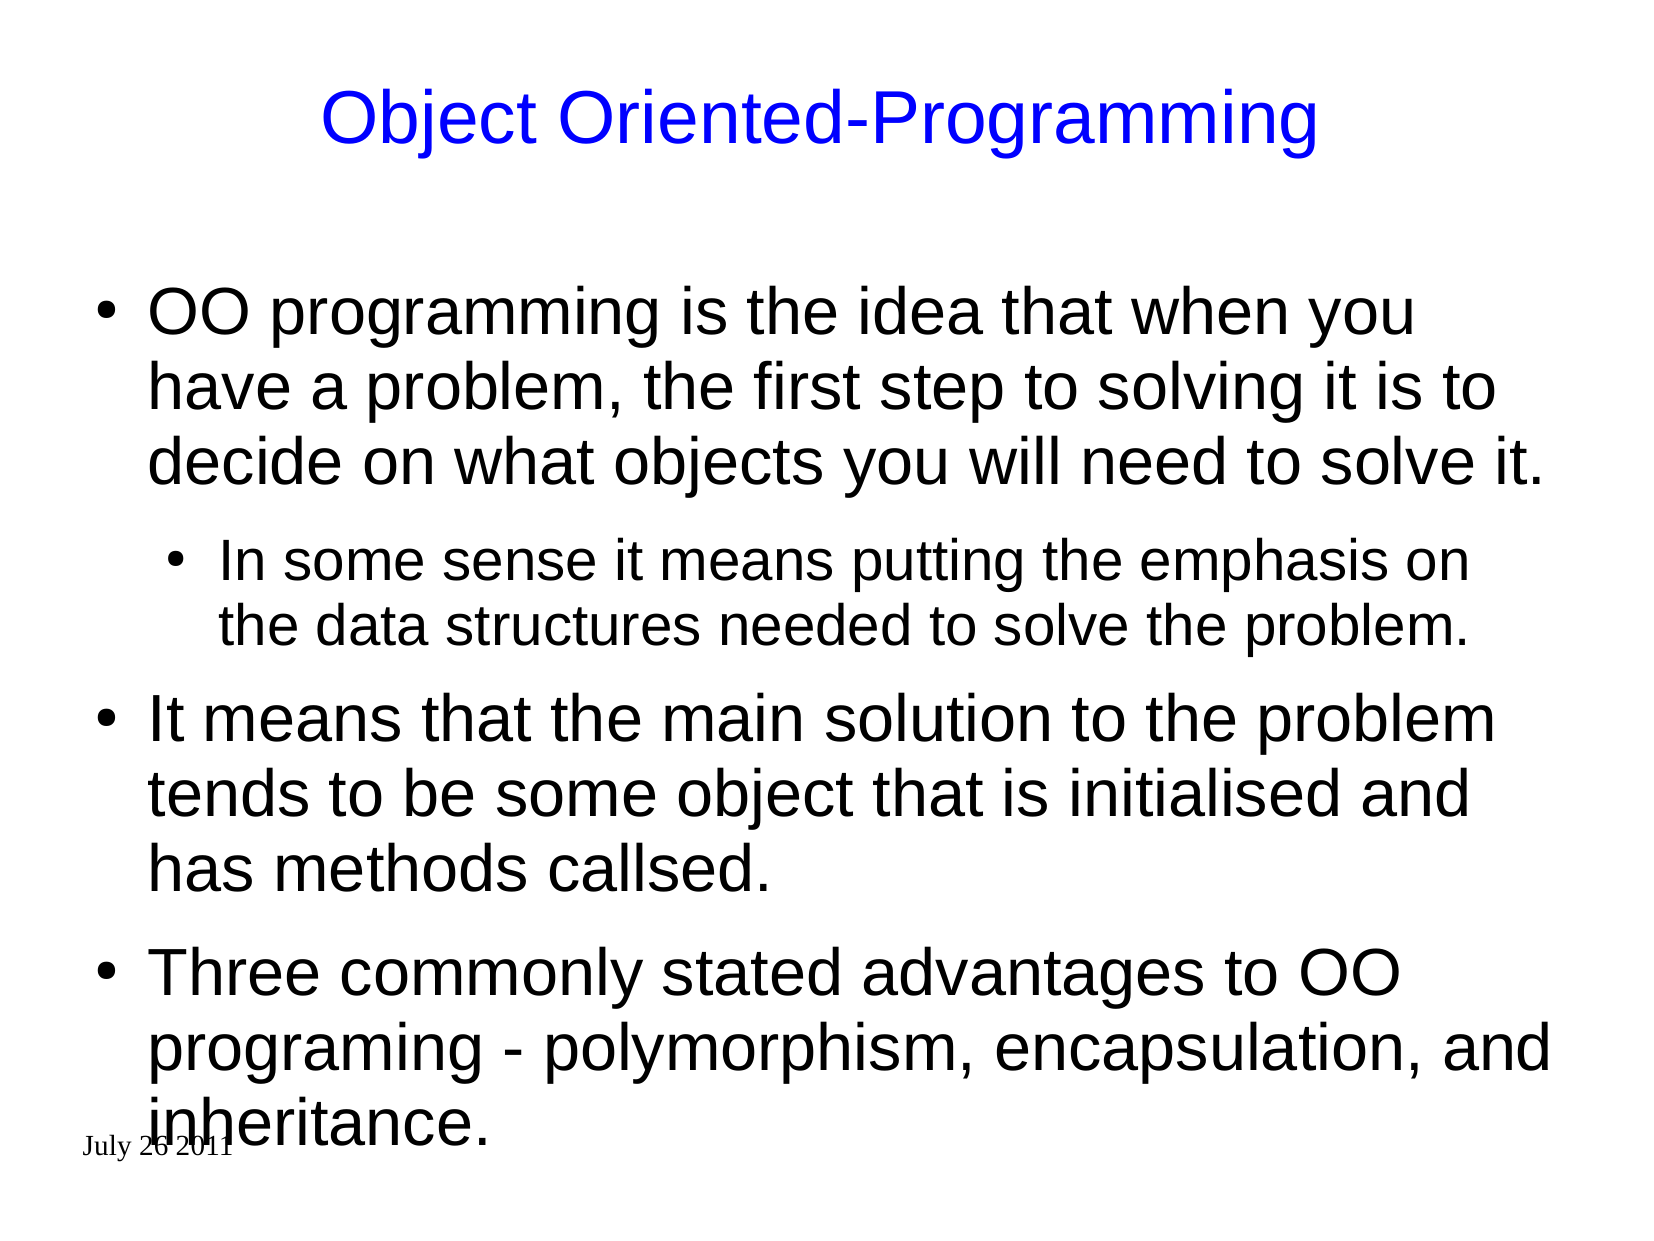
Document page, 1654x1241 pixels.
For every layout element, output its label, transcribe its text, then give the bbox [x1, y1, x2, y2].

title Object Oriented-Programming [76, 58, 1565, 178]
list OO programming is the idea that when you have a problem, the first step to solving it is to decide on what objects you will need to solve it. In some sense it means putting the emphasis on the data structures needed to solve the problem. It means that the main solution to the problem tends to be some object that is initialised and has methods callsed. Three commonly stated advantages to OO programing - polymorphism, encapsulation, and inheritance. [76, 274, 1565, 1158]
